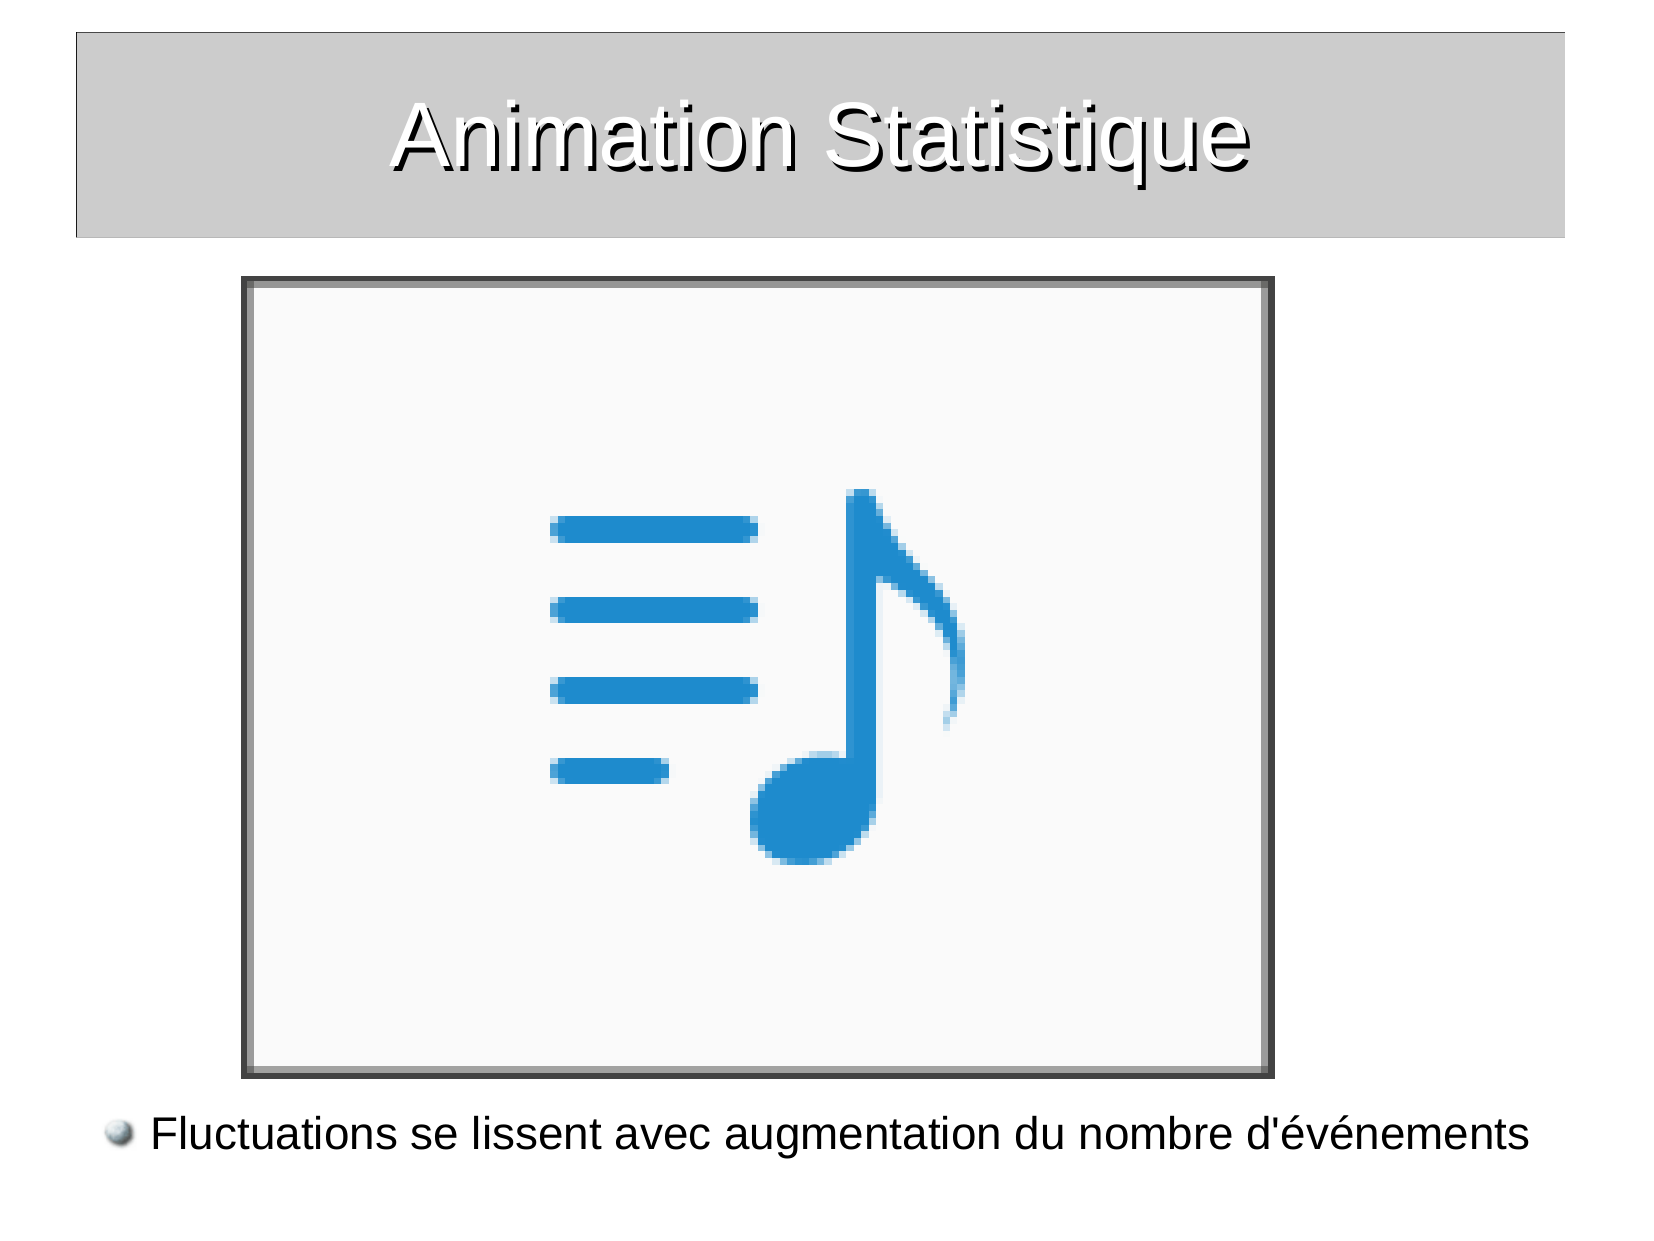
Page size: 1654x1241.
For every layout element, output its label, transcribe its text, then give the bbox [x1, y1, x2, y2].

text_box Fluctuations se lissent avec augmentation du nombre d'événements [79, 1107, 1620, 1217]
text_box [240, 275, 1277, 1081]
title Animation Statistique [76, 32, 1565, 238]
